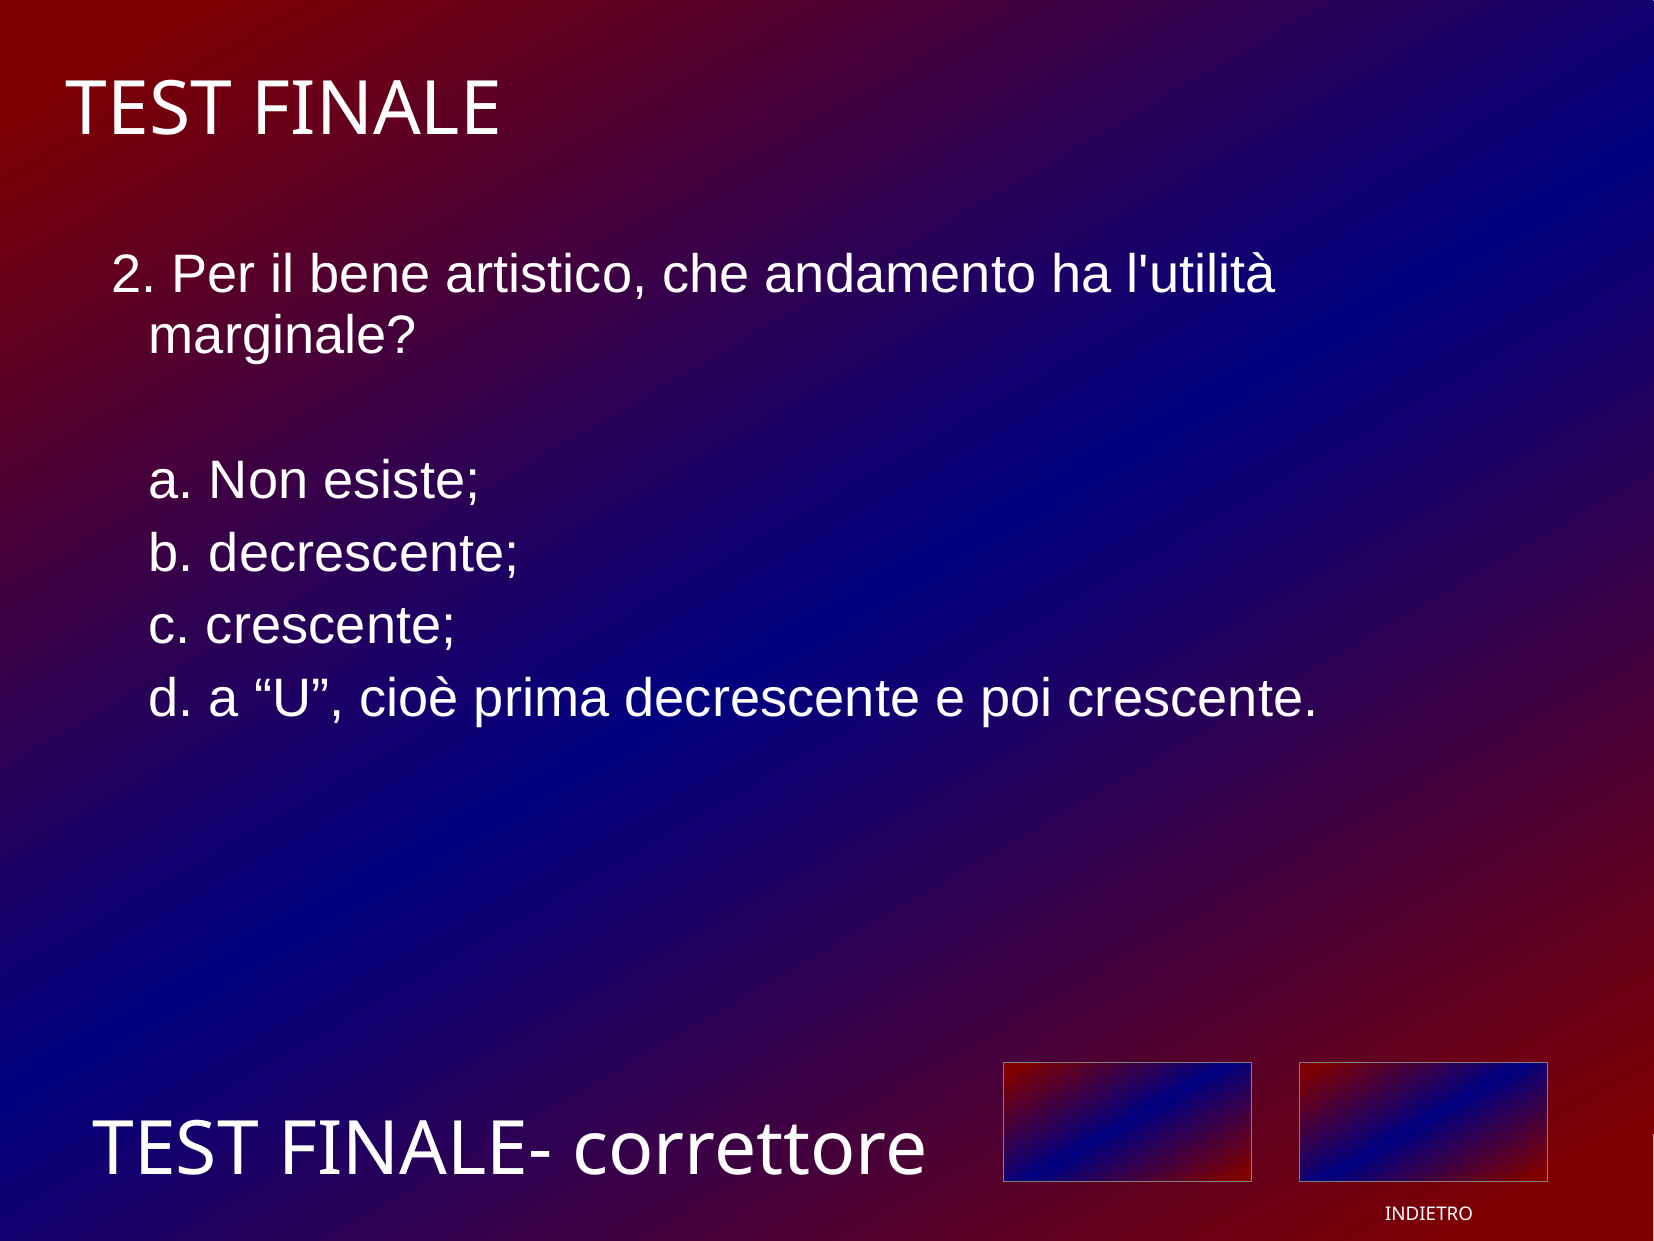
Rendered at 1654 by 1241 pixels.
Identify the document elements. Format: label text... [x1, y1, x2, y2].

text_box 2. Per il bene artistico, che andamento ha l'utilità marginale? a. Non esiste; b. decrescente; c. crescente; d. a “U”, cioè prima decrescente e poi crescente. [59, 236, 1560, 736]
text_box TEST FINALE- correttore [35, 1086, 986, 1223]
text_box TEST FINALE [24, 47, 544, 184]
text_box [1003, 1062, 1252, 1182]
text_box INDIETRO [1370, 1192, 1489, 1233]
text_box [1299, 1062, 1548, 1182]
